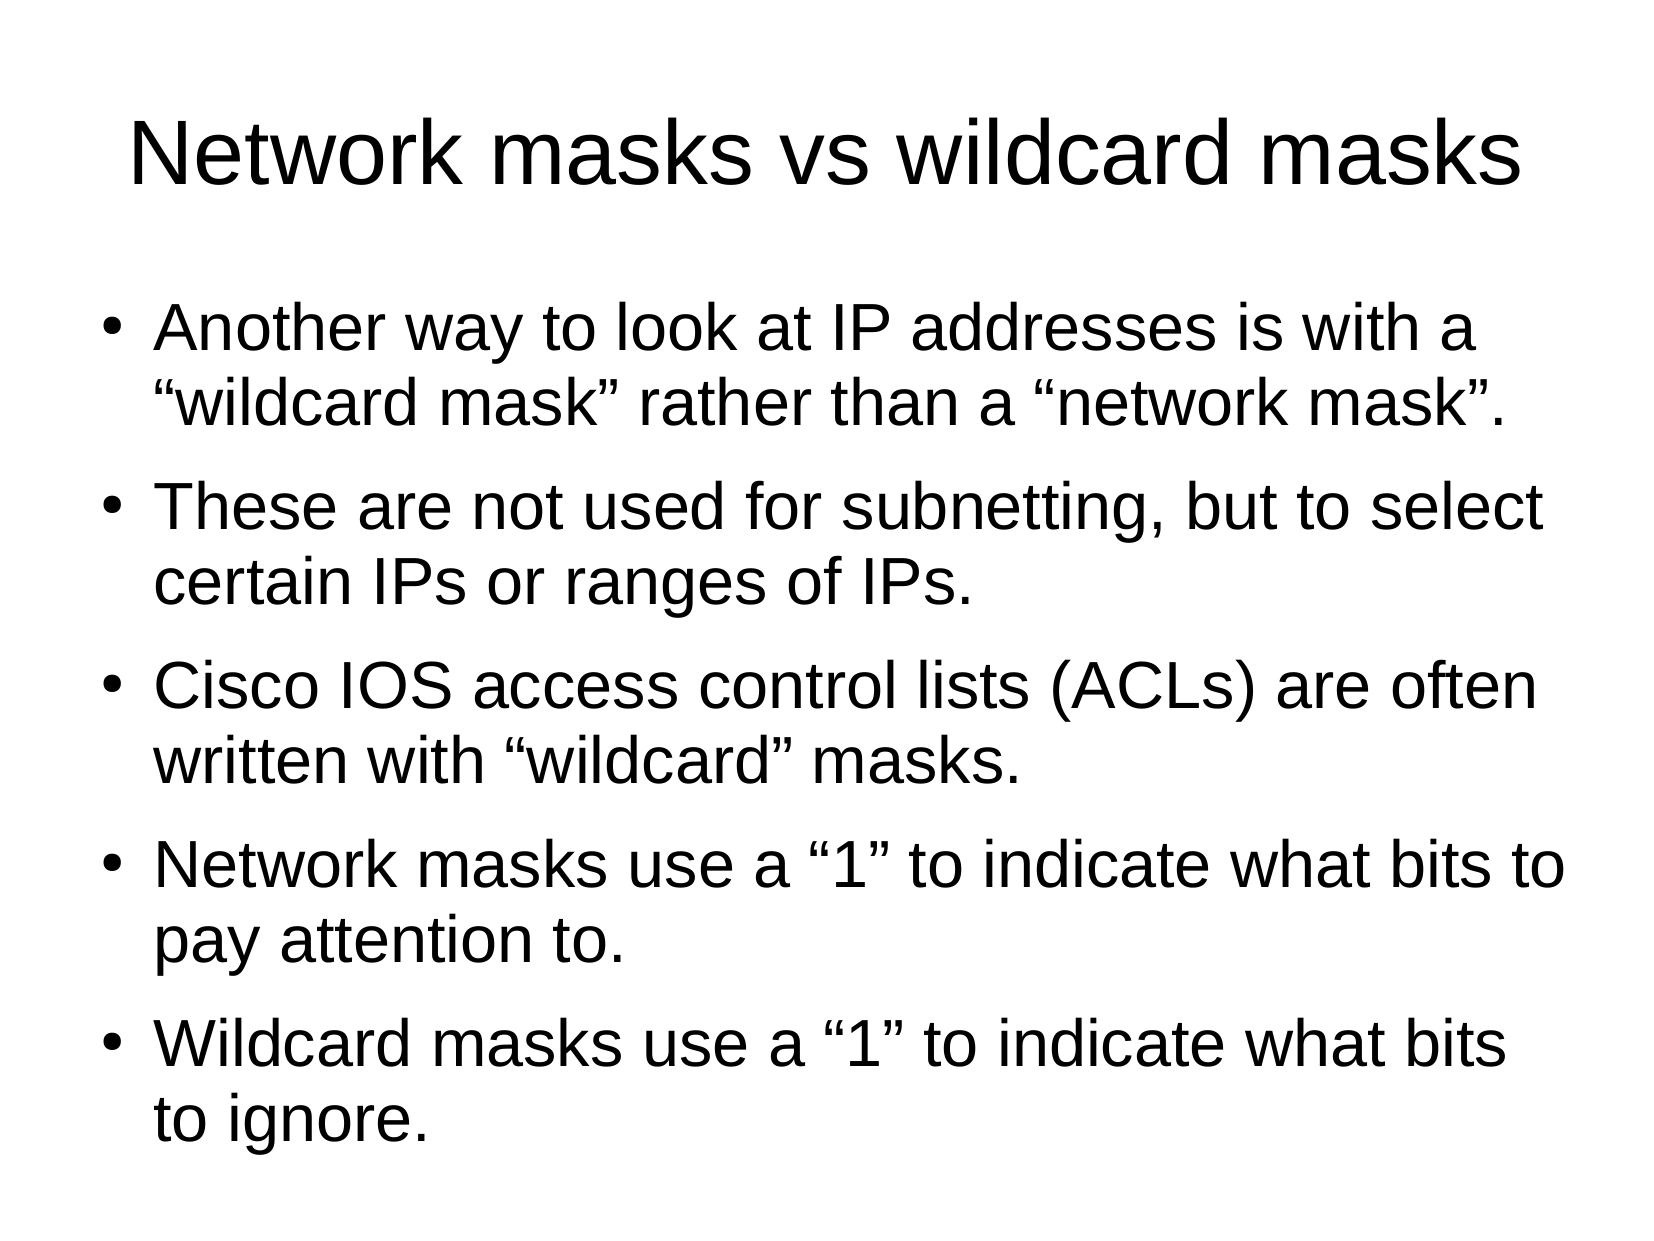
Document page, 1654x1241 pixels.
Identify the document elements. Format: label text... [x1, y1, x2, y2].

title Network masks vs wildcard masks [82, 49, 1571, 257]
list Another way to look at IP addresses is with a “wildcard mask” rather than a “network mask”. These are not used for subnetting, but to select certain IPs or ranges of IPs. Cisco IOS access control lists (ACLs) are often written with “wildcard” masks. Network masks use a “1” to indicate what bits to pay attention to. Wildcard masks use a “1” to indicate what bits to ignore. [82, 290, 1571, 1156]
